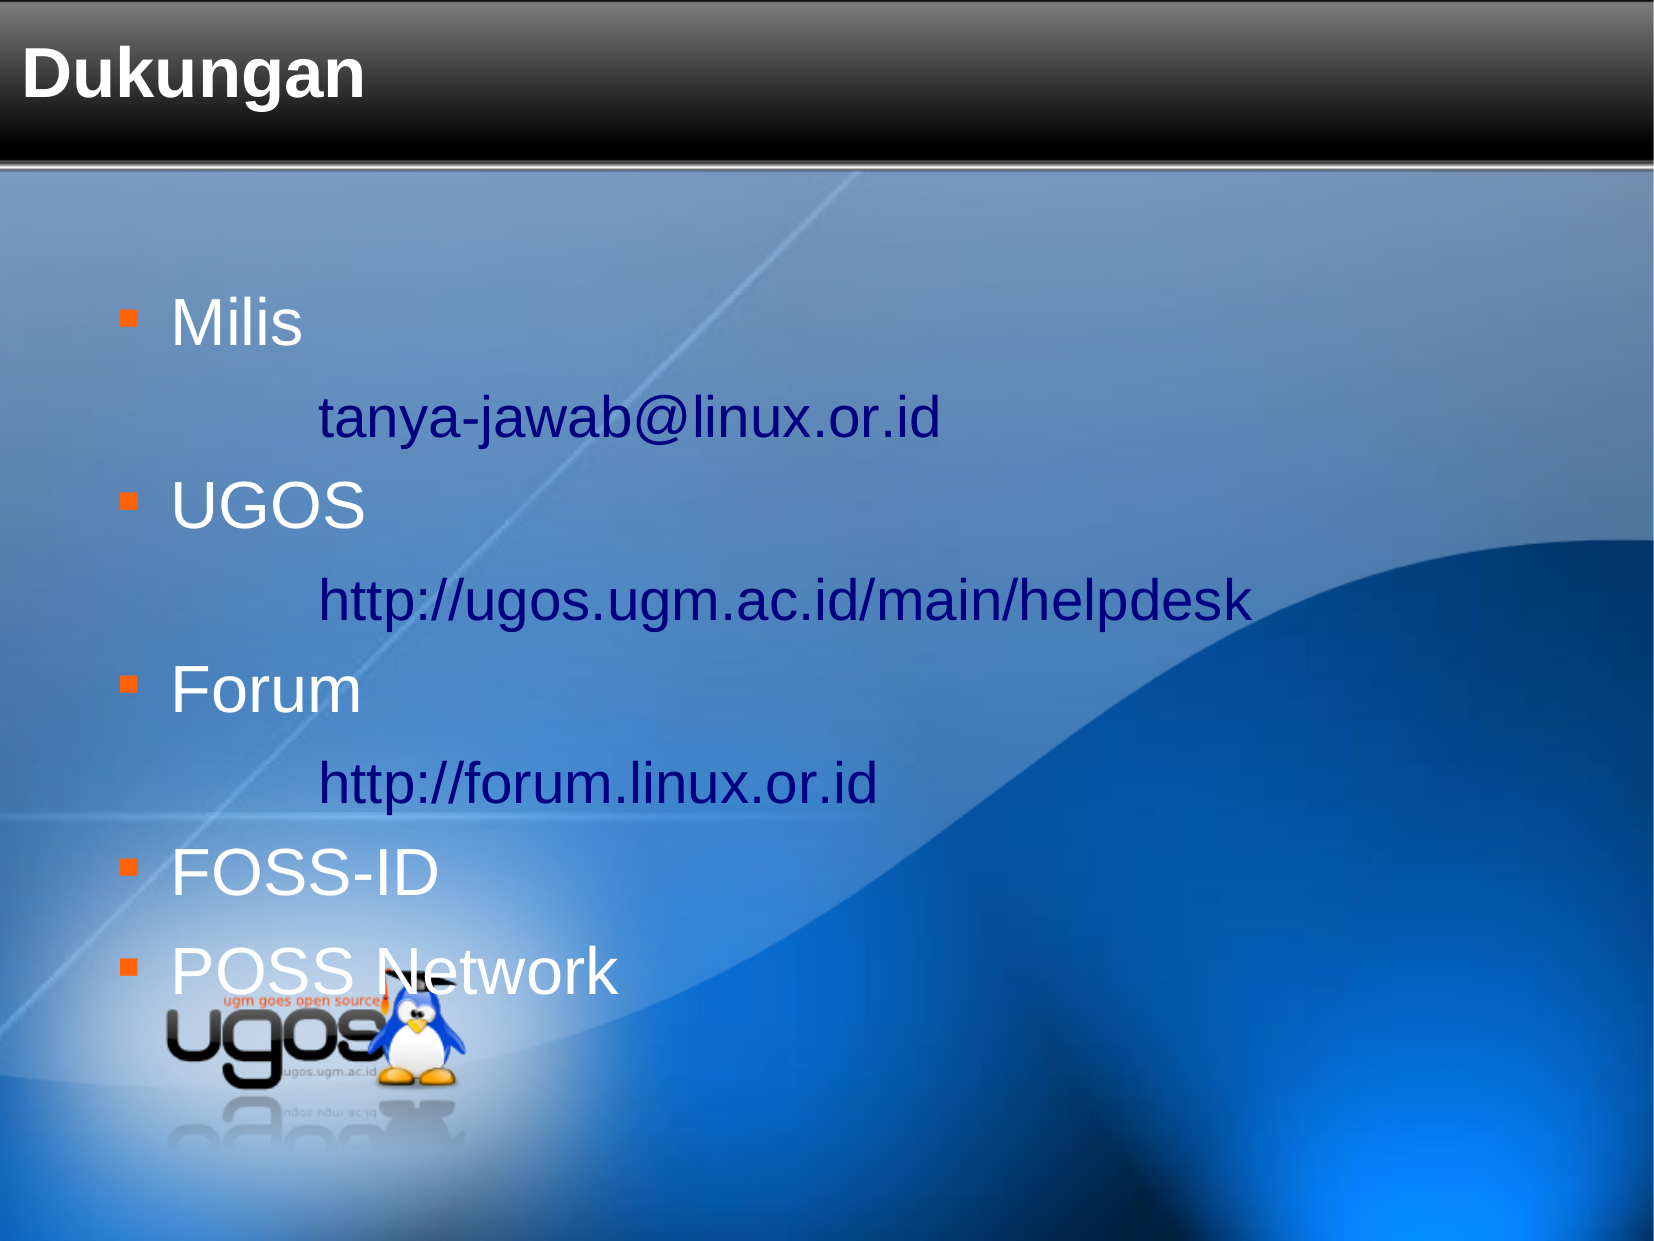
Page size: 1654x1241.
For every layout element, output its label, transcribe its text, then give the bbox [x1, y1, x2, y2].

list Milis tanya-jawab@linux.or.id UGOS http://ugos.ugm.ac.id/main/helpdesk Forum http://forum.linux.or.id FOSS-ID POSS Network [82, 290, 1571, 1109]
picture [0, 0, 1654, 1241]
title Dukungan [21, 0, 1653, 151]
